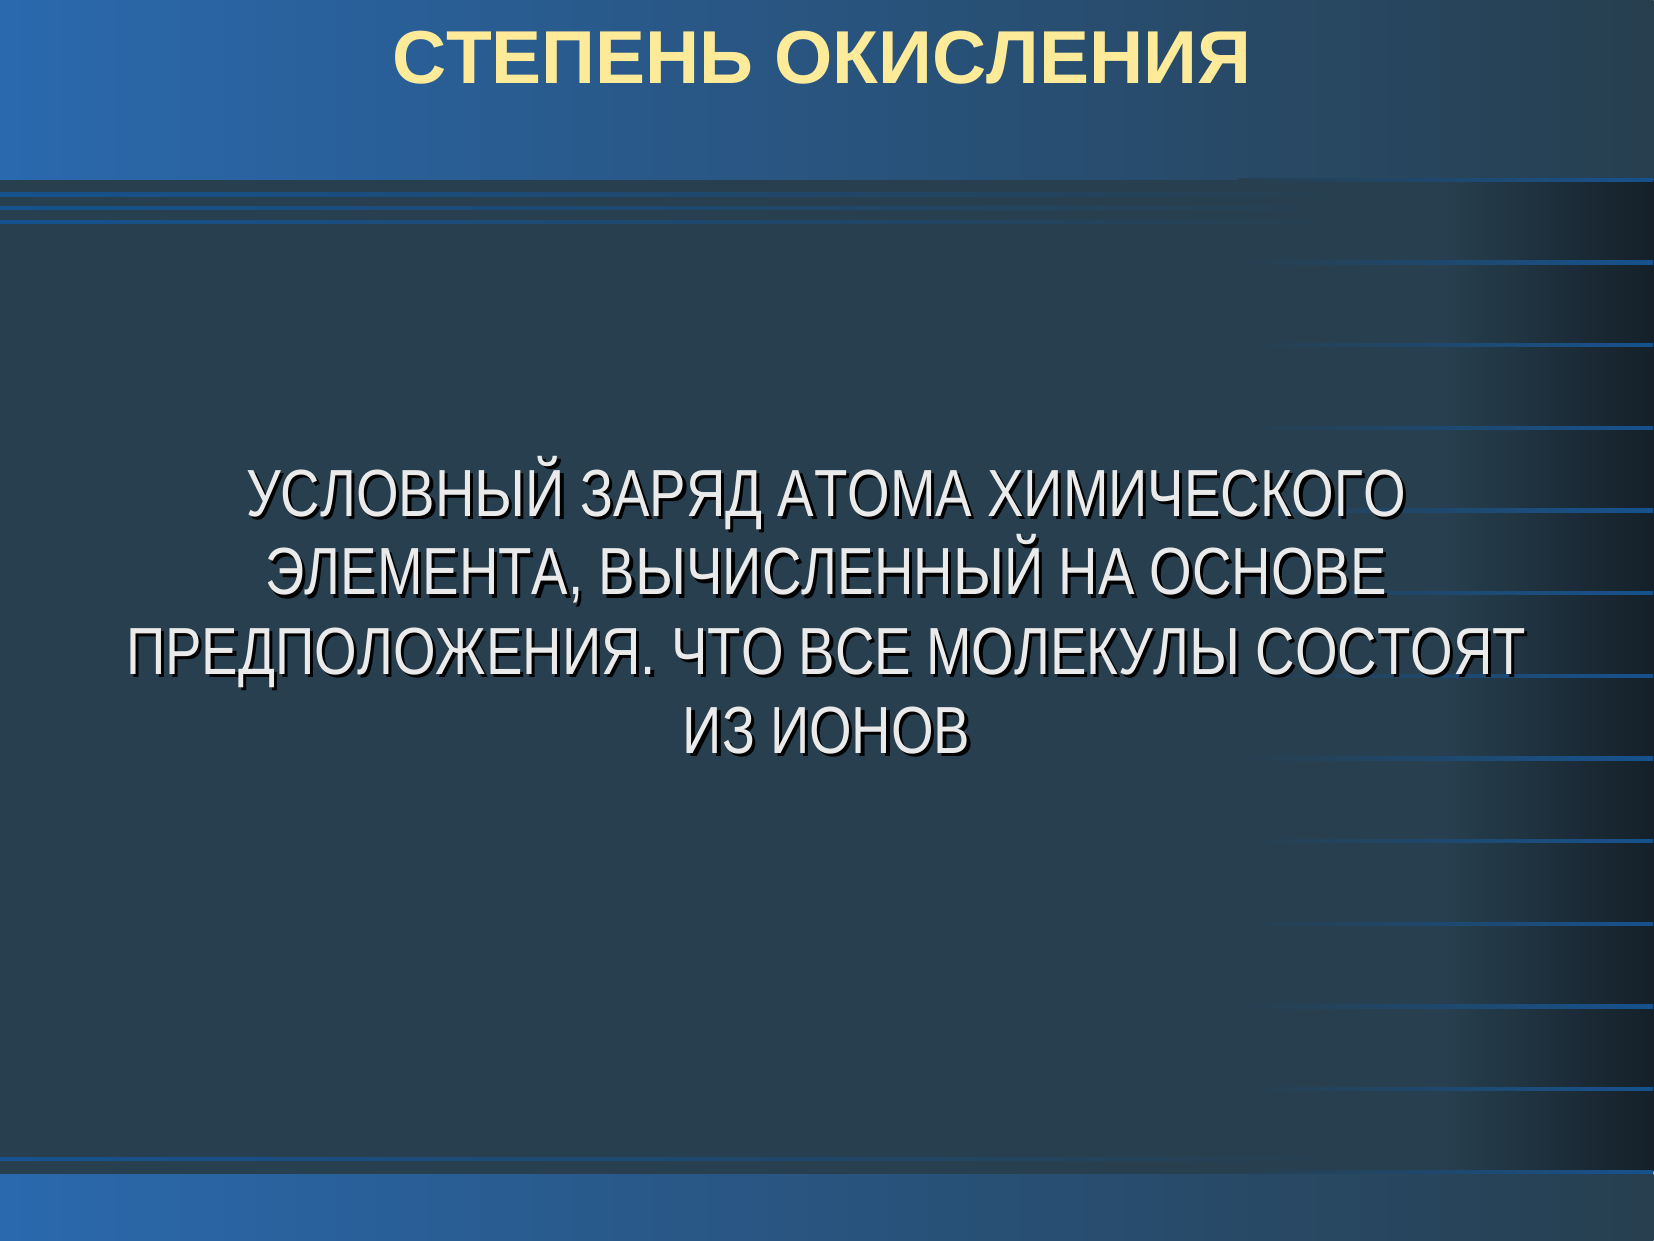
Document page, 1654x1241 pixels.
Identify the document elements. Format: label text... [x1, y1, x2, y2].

subtitle УСЛОВНЫЙ ЗАРЯД АТОМА ХИМИЧЕСКОГО ЭЛЕМЕНТА, ВЫЧИСЛЕННЫЙ НА ОСНОВЕ ПРЕДПОЛОЖЕНИЯ. ЧТО ВСЕ МОЛЕКУЛЫ СОСТОЯТ ИЗ ИОНОВ [123, 247, 1530, 1067]
title СТЕПЕНЬ ОКИСЛЕНИЯ [91, 12, 1553, 181]
